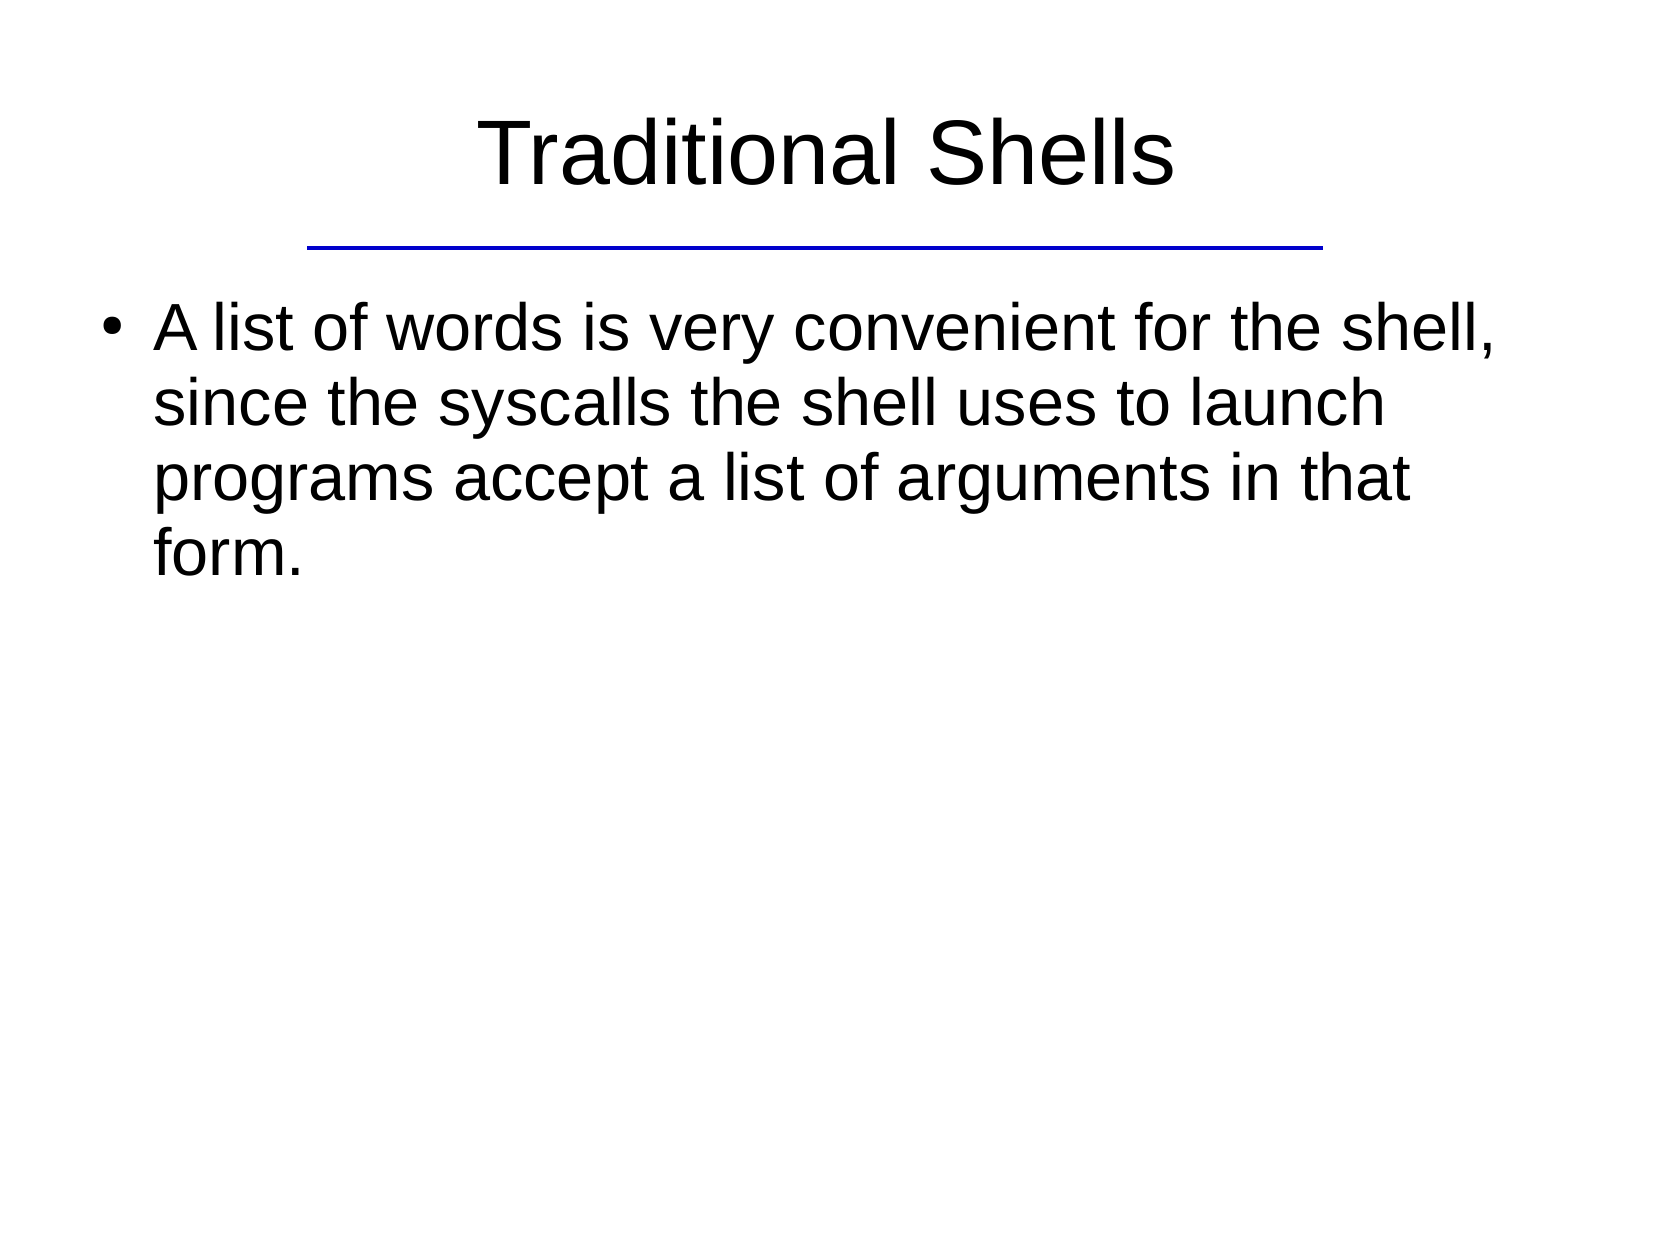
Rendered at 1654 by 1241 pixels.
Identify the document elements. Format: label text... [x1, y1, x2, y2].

list A list of words is very convenient for the shell, since the syscalls the shell uses to launch programs accept a list of arguments in that form. [82, 290, 1571, 1010]
title Traditional Shells [82, 49, 1571, 257]
